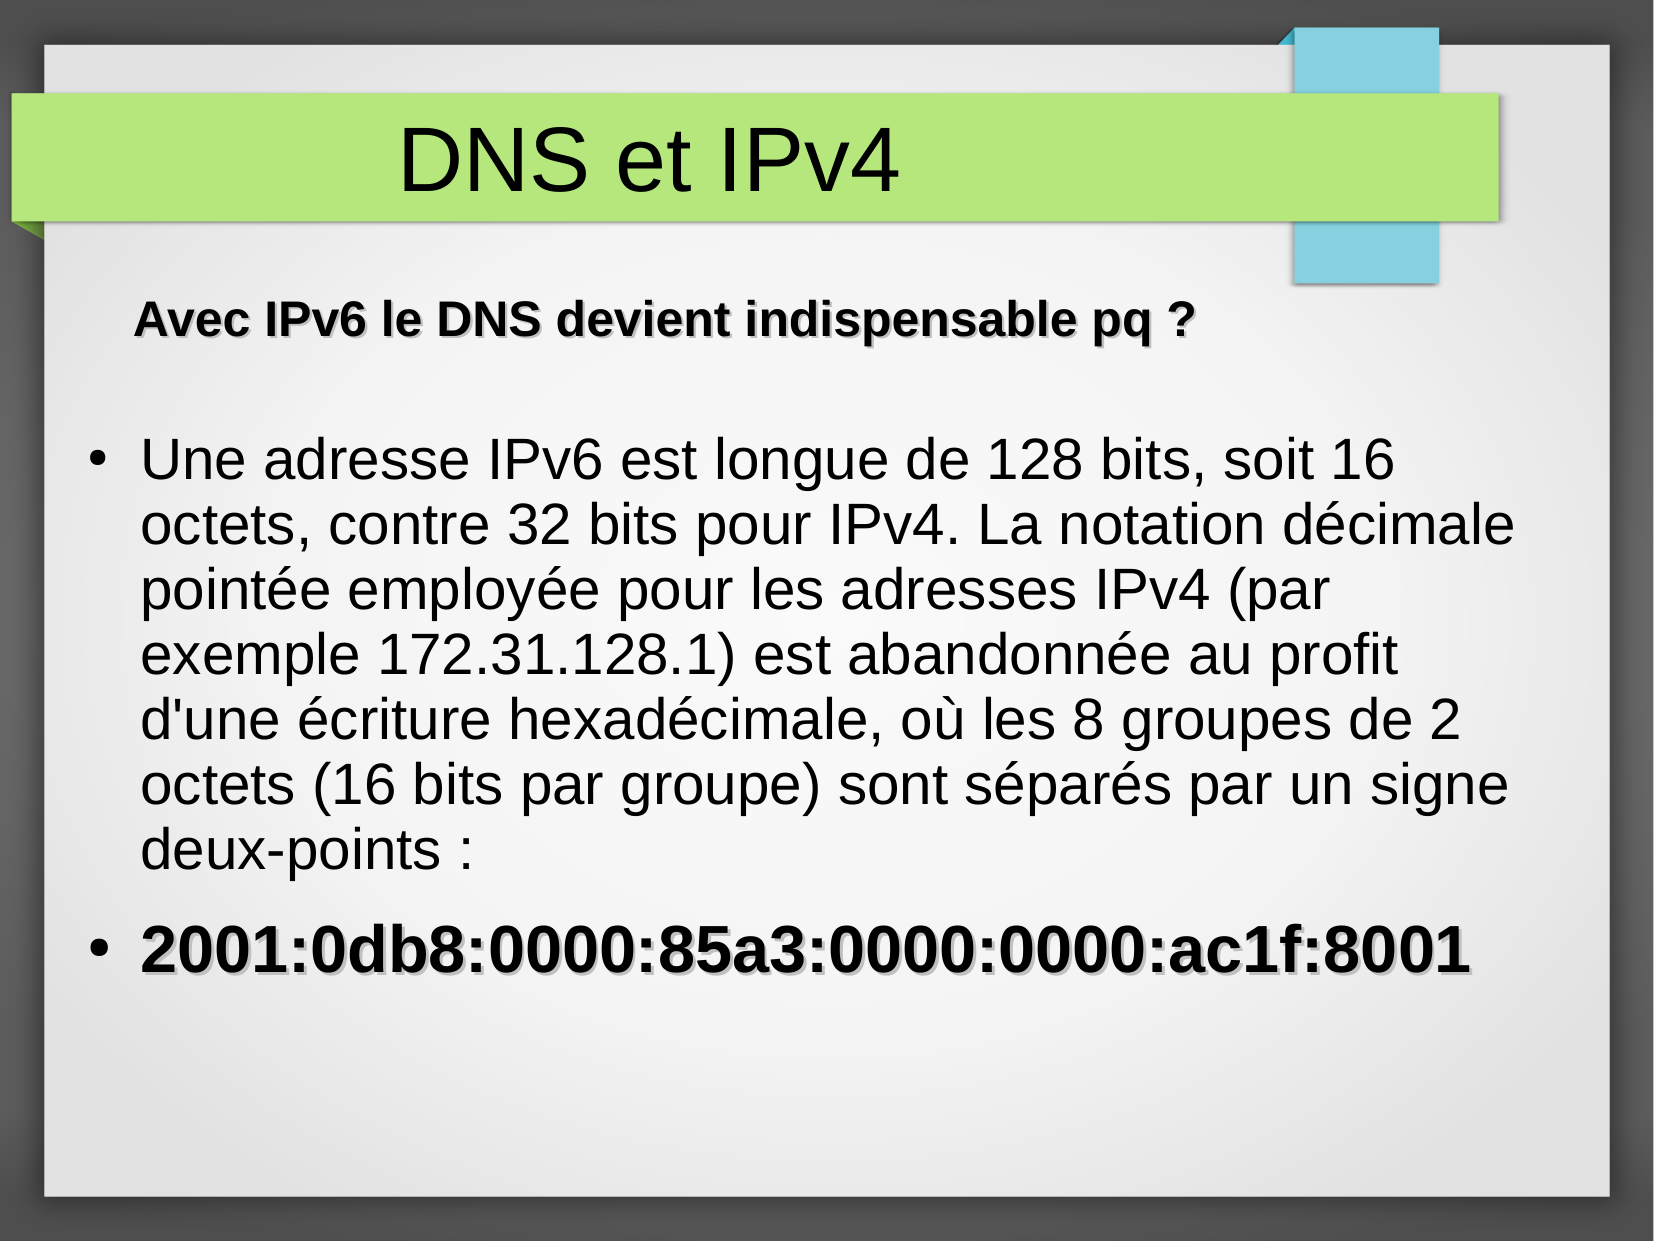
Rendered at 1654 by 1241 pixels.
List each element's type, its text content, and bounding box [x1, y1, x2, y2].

list Une adresse IPv6 est longue de 128 bits, soit 16 octets, contre 32 bits pour IPv4. La notation décimale pointée employée pour les adresses IPv4 (par exemple 172.31.128.1) est abandonnée au profit d'une écriture hexadécimale, où les 8 groupes de 2 octets (16 bits par groupe) sont séparés par un signe deux-points : 2001:0db8:0000:85a3:0000:0000:ac1f:8001 [69, 426, 1525, 1147]
picture [0, 0, 1654, 1241]
text_box Avec IPv6 le DNS devient indispensable pq ? [82, 283, 1276, 411]
title DNS et IPv4 [70, 106, 1229, 213]
